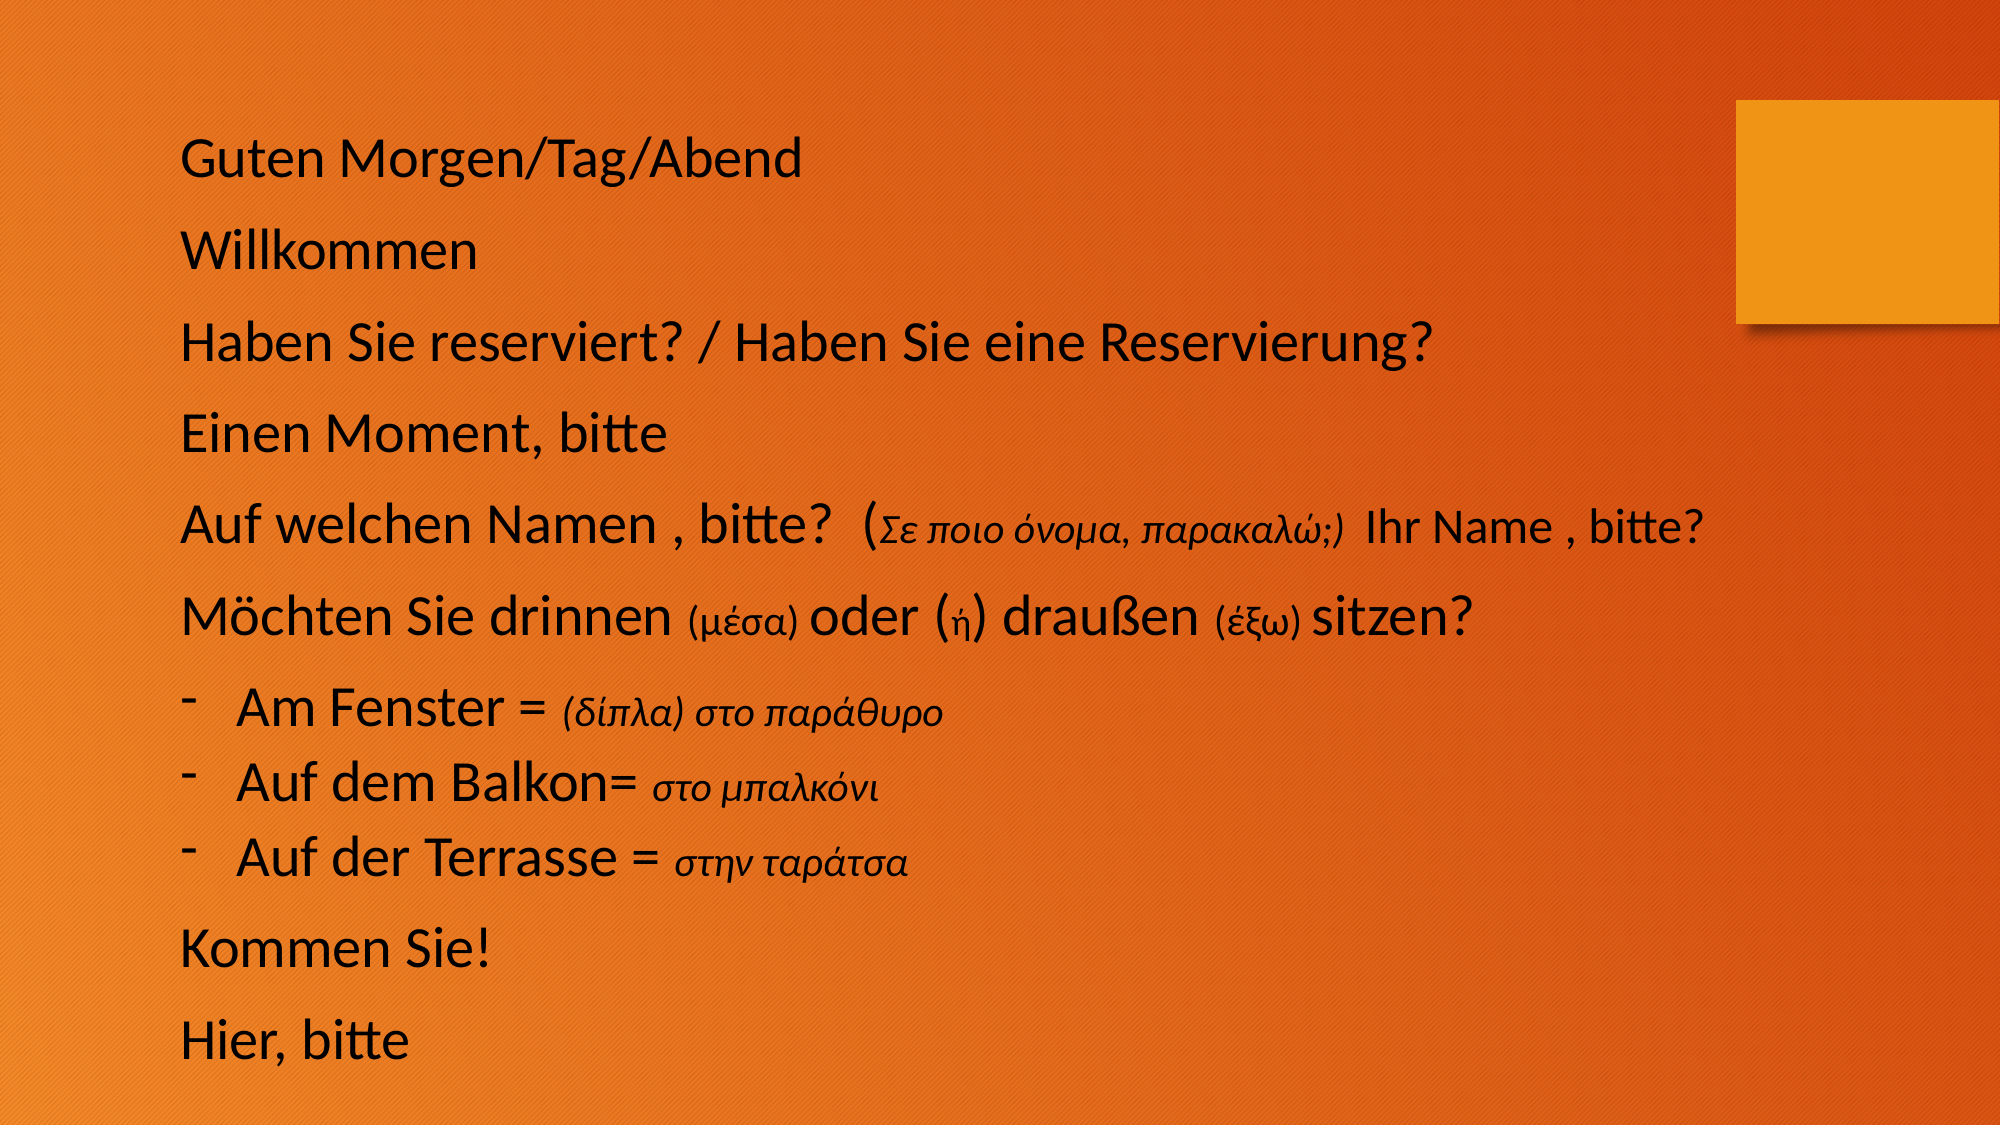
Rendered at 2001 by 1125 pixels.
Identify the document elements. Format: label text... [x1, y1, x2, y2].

text_box Guten Morgen/Tag/Abend Willkommen Haben Sie reserviert? / Haben Sie eine Reservierung? Einen Moment, bitte Auf welchen Namen , bitte? (Σε ποιο όνομα, παρακαλώ;) Ihr Name , bitte? Möchten Sie drinnen (μέσα) oder (ή) draußen (έξω) sitzen? Am Fenster = (δίπλα) στο παράθυρο Auf dem Balkon= στο μπαλκόνι Auf der Terrasse = στην ταράτσα Kommen Sie! Hier, bitte [164, 107, 1742, 1086]
